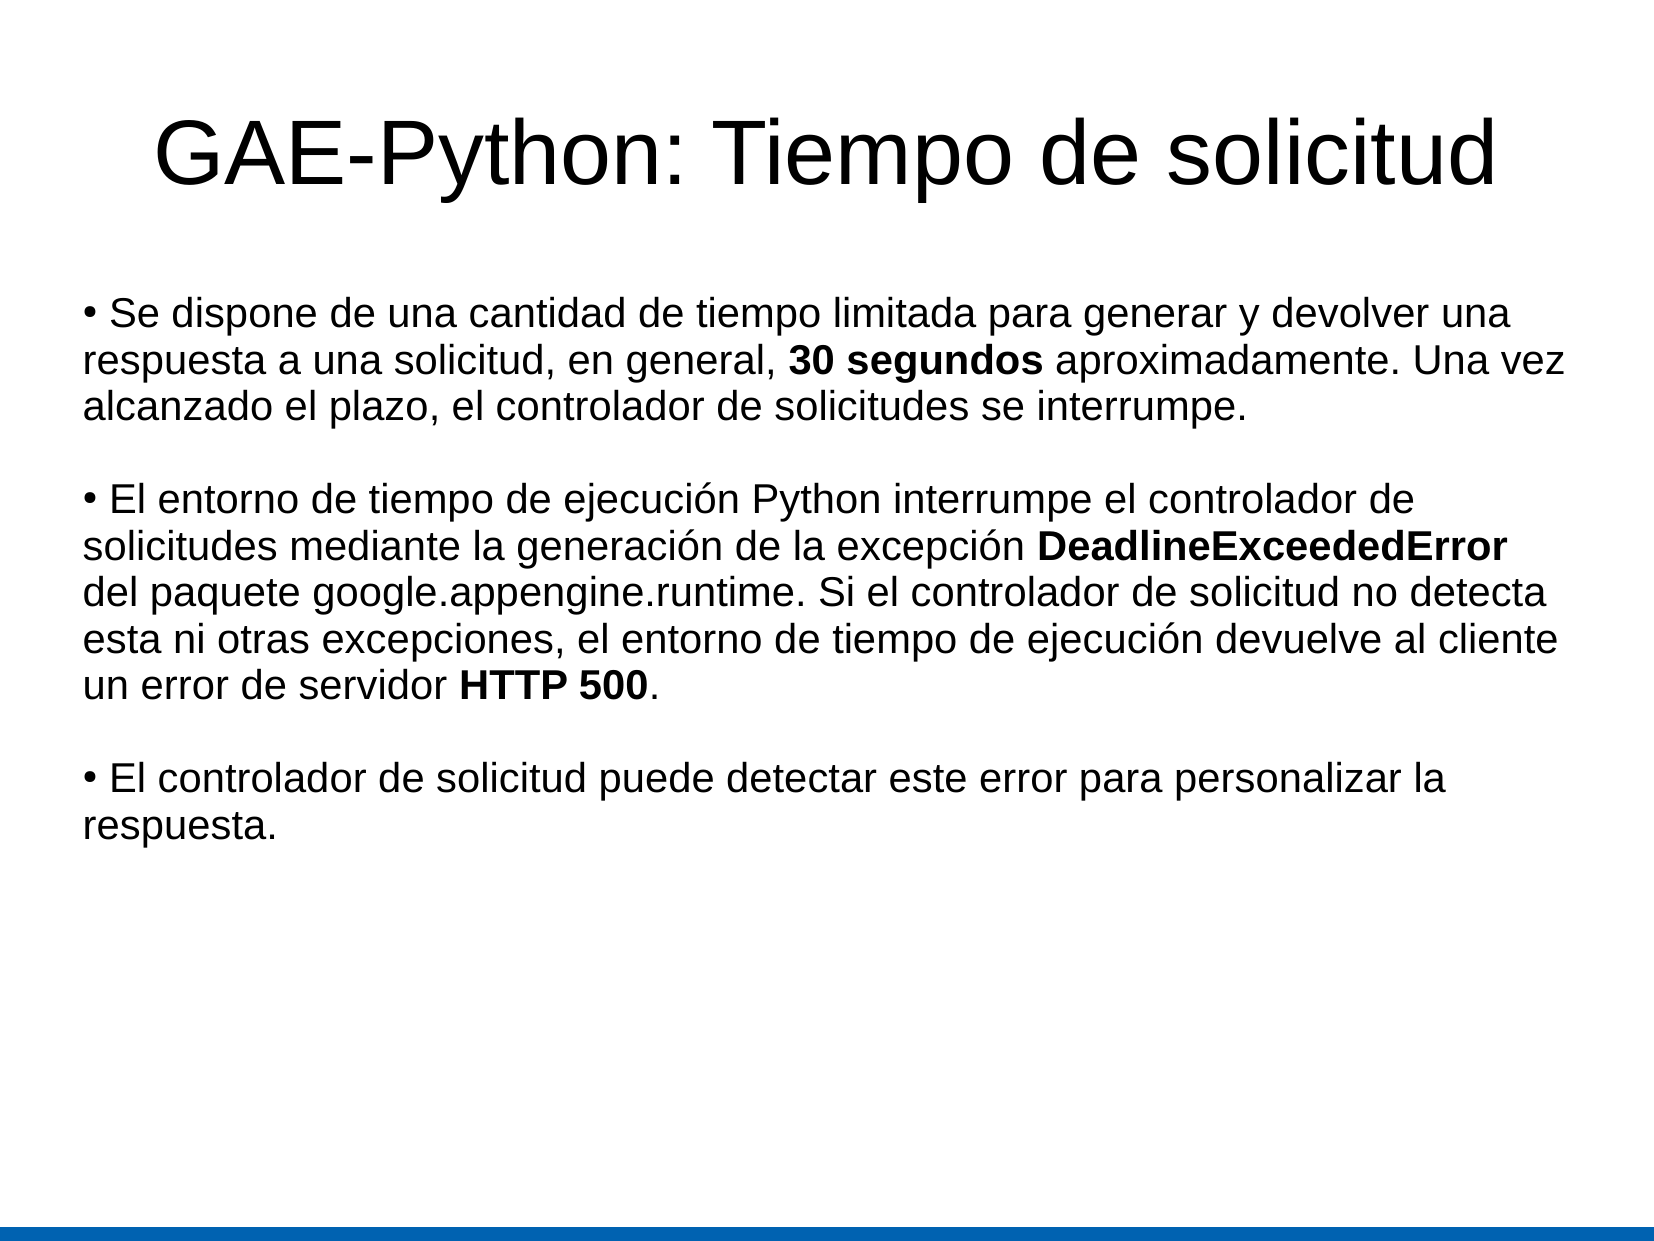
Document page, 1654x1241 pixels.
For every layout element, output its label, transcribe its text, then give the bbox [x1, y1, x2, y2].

title GAE-Python: Tiempo de solicitud [82, 49, 1571, 257]
subtitle Se dispone de una cantidad de tiempo limitada para generar y devolver una respuesta a una solicitud, en general, 30 segundos aproximadamente. Una vez alcanzado el plazo, el controlador de solicitudes se interrumpe. El entorno de tiempo de ejecución Python interrumpe el controlador de solicitudes mediante la generación de la excepción DeadlineExceededError del paquete google.appengine.runtime. Si el controlador de solicitud no detecta esta ni otras excepciones, el entorno de tiempo de ejecución devuelve al cliente un error de servidor HTTP 500. El controlador de solicitud puede detectar este error para personalizar la respuesta. [82, 290, 1571, 1109]
